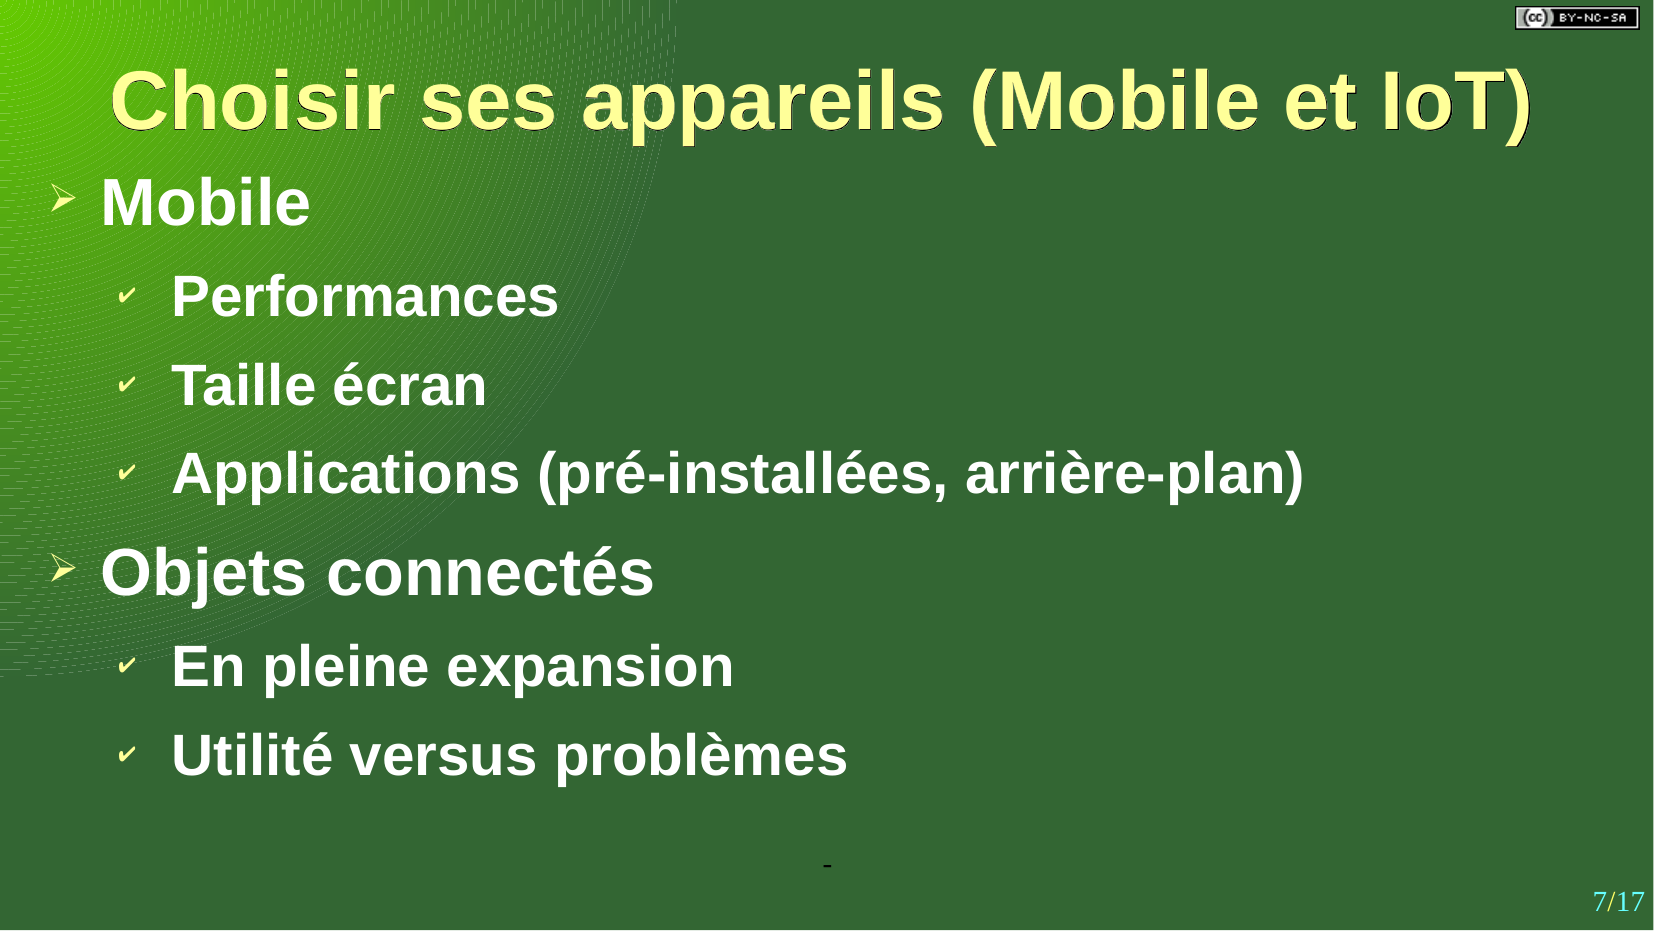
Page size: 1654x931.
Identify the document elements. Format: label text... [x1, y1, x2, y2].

picture [1515, 6, 1640, 30]
title Choisir ses appareils (Mobile et IoT) [11, 23, 1632, 179]
list Mobile Performances Taille écran Applications (pré-installées, arrière-plan) Objets connectés En pleine expansion Utilité versus problèmes [30, 165, 1636, 827]
